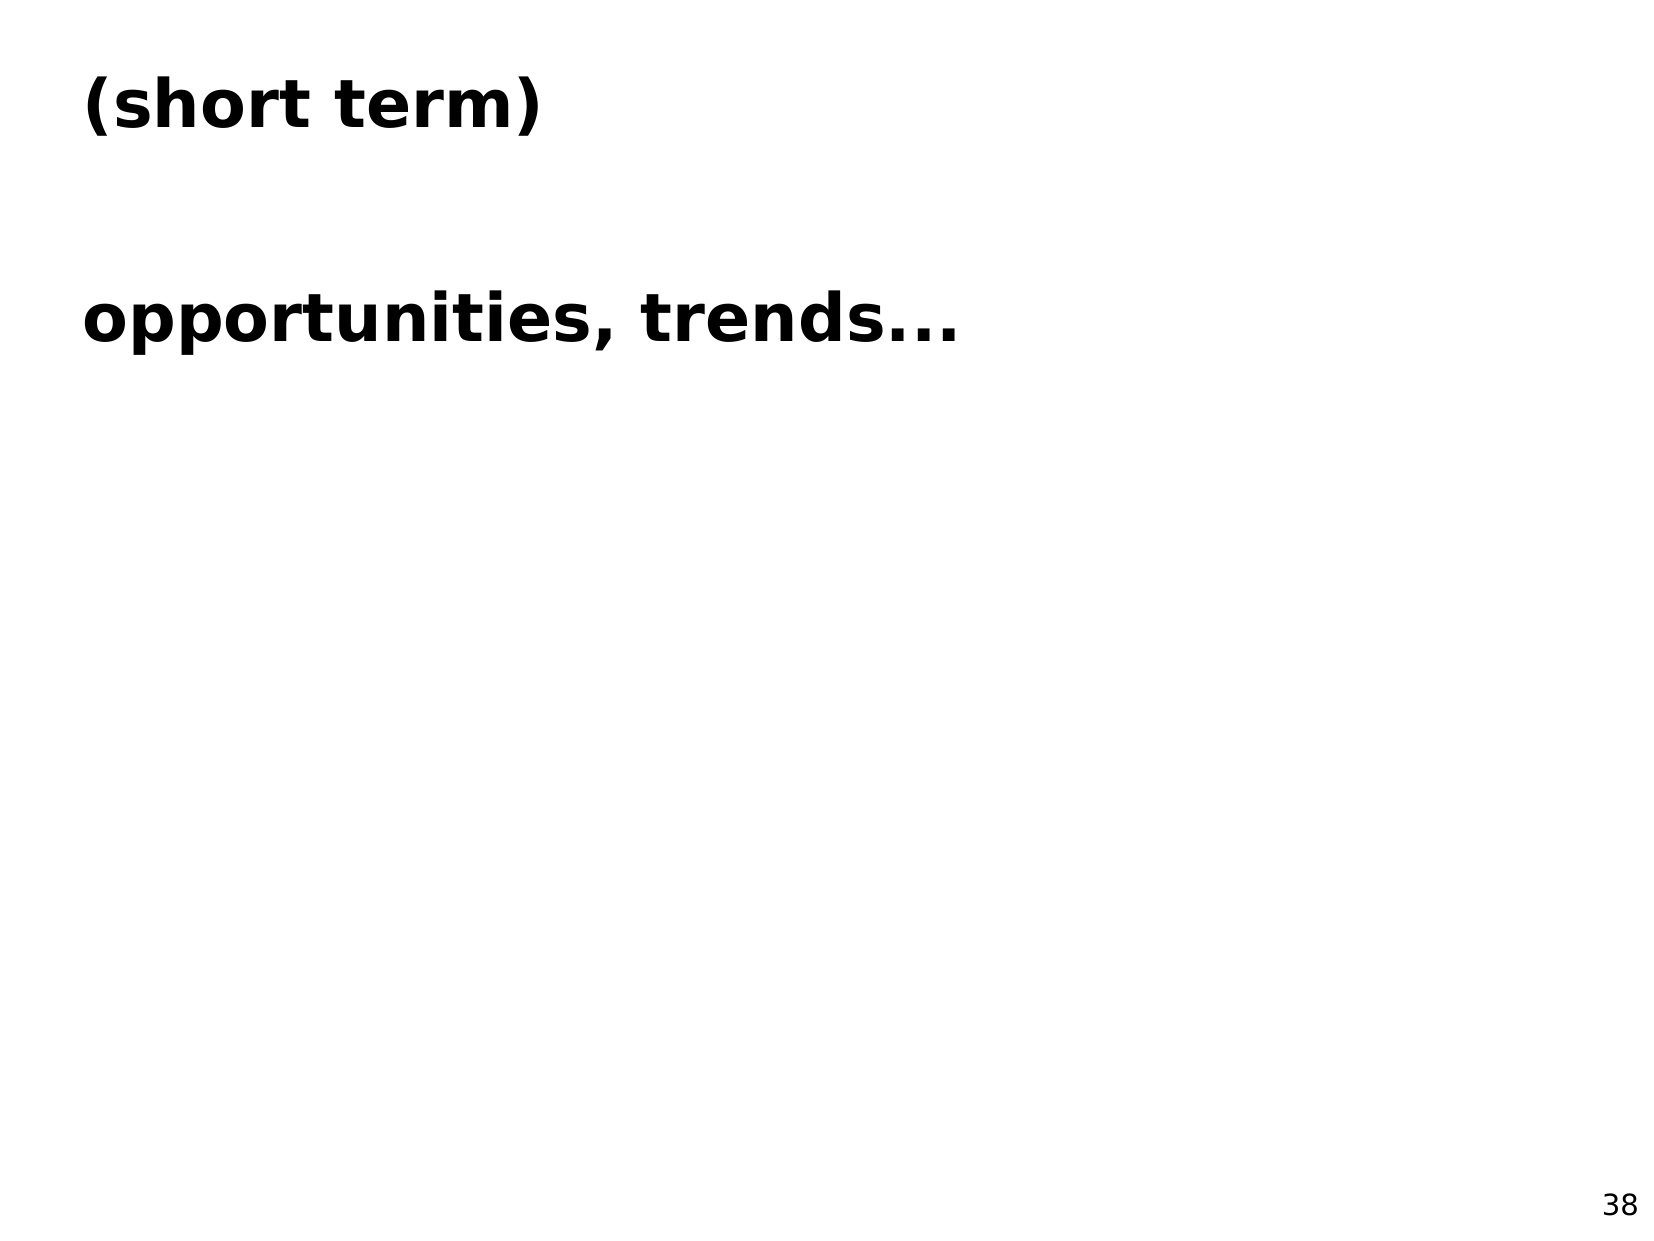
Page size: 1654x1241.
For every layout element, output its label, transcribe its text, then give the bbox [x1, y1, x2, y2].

list (short term) opportunities, trends... [82, 65, 1571, 1062]
